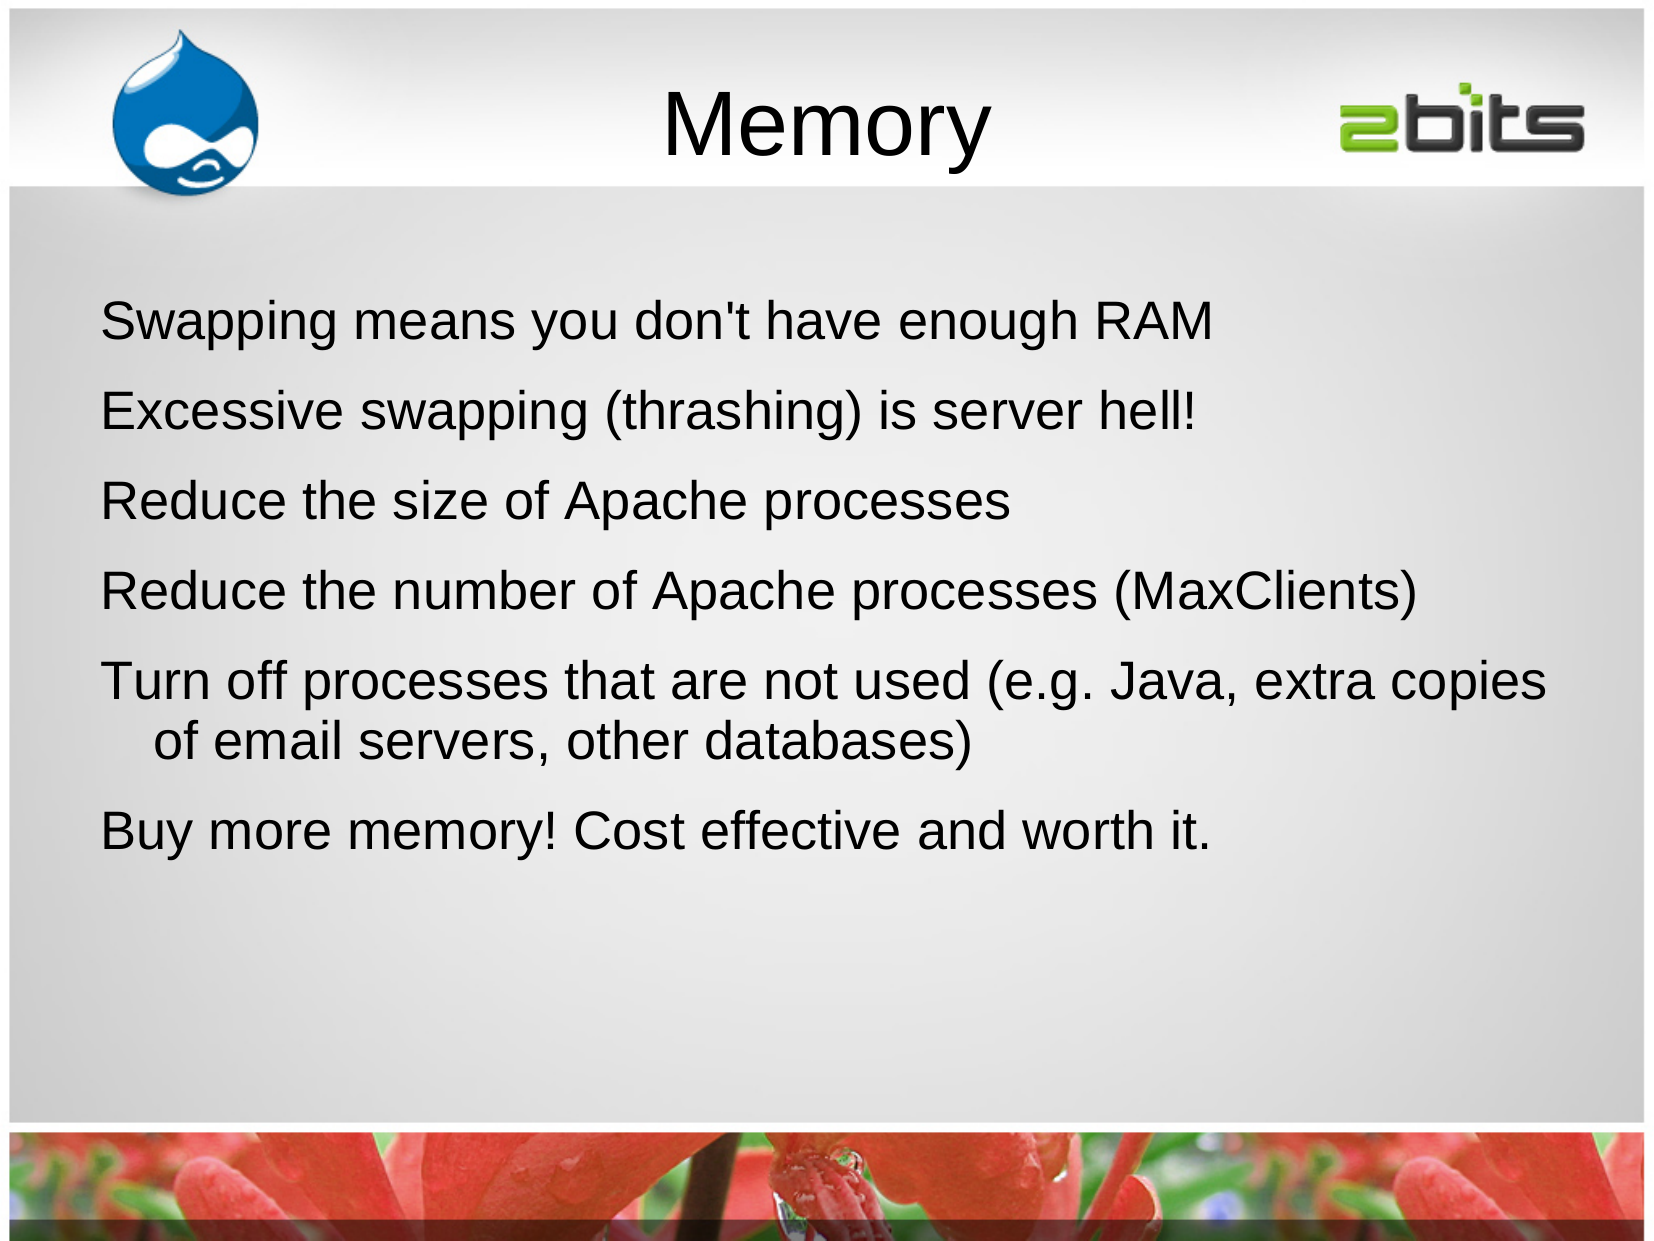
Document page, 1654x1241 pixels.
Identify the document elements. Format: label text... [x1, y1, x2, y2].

title Memory [82, 27, 1571, 220]
list Swapping means you don't have enough RAM Excessive swapping (thrashing) is server hell! Reduce the size of Apache processes Reduce the number of Apache processes (MaxClients) Turn off processes that are not used (e.g. Java, extra copies of email servers, other databases) Buy more memory! Cost effective and worth it. [82, 290, 1571, 1094]
picture [0, 0, 1654, 1241]
